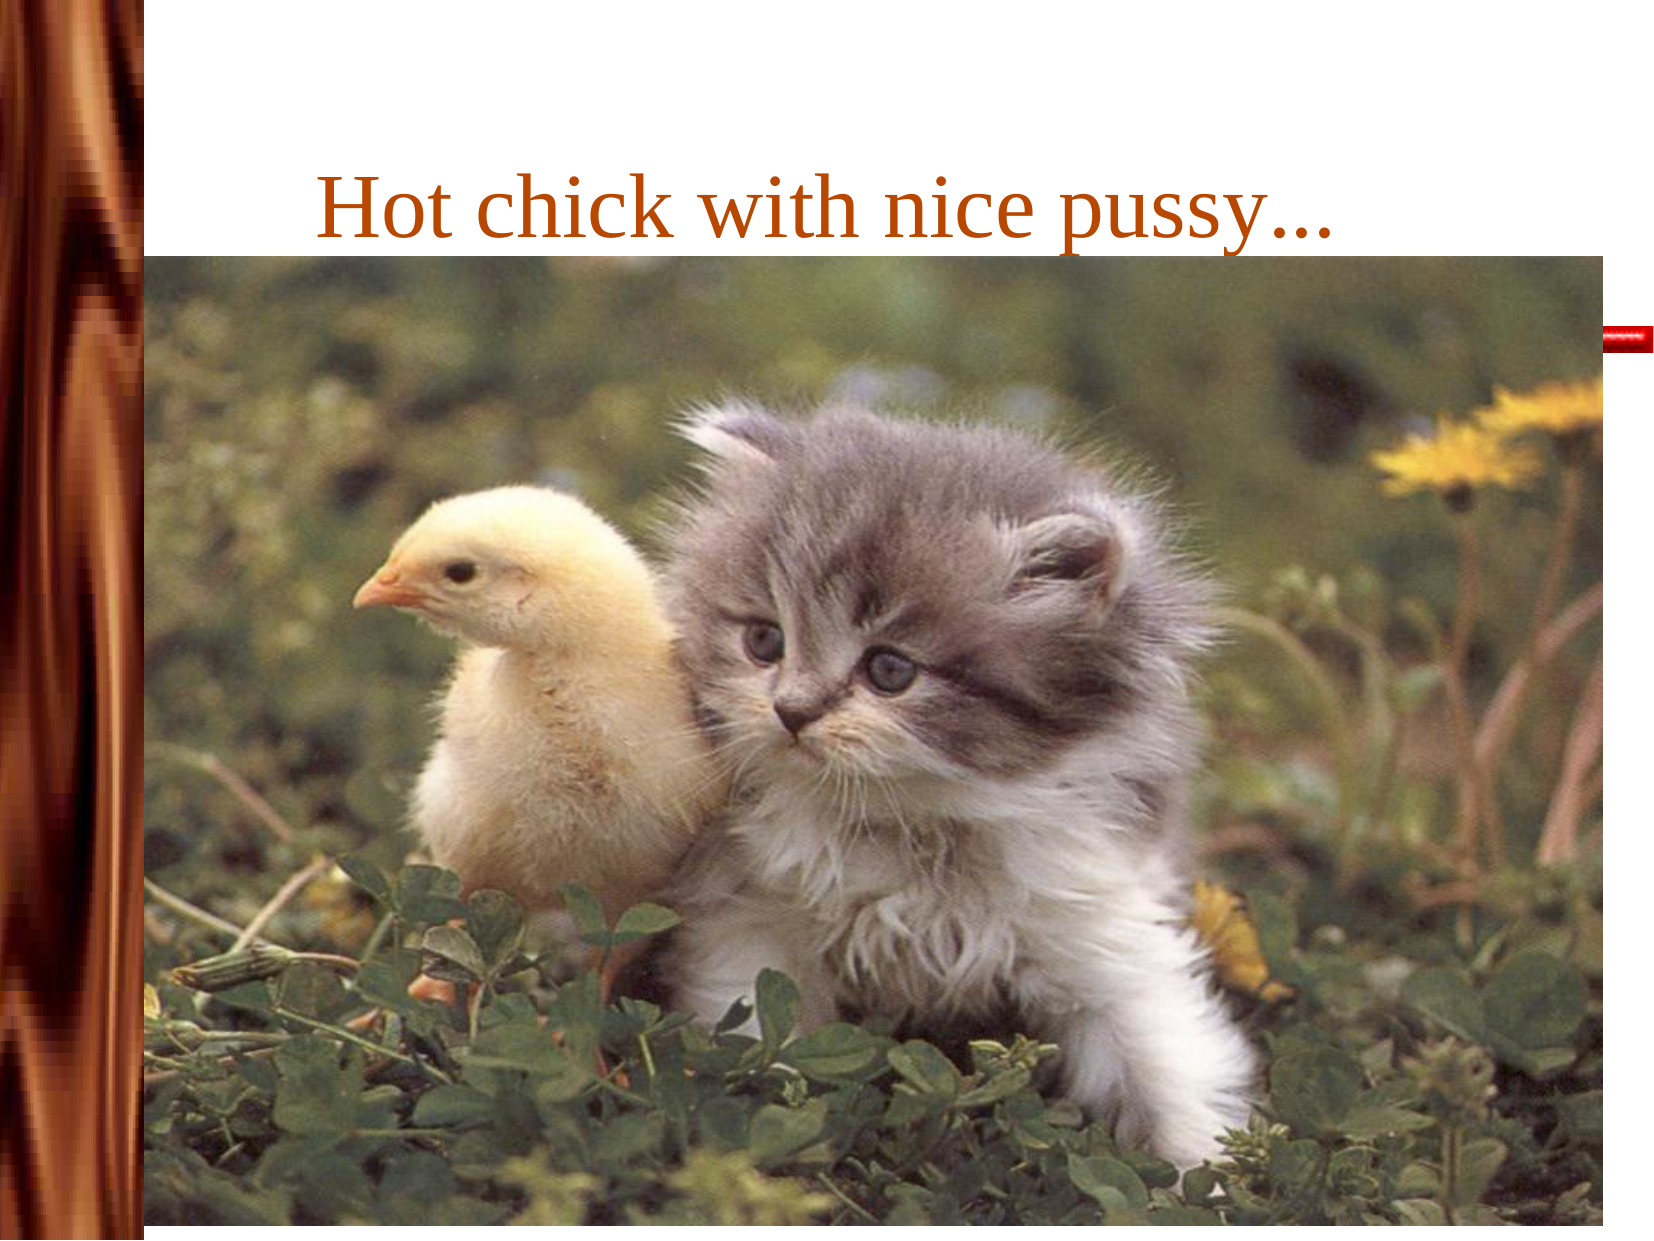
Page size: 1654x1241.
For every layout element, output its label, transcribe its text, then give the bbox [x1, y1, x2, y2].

picture [0, 0, 1654, 1240]
title Hot chick with nice pussy... [121, 98, 1533, 314]
